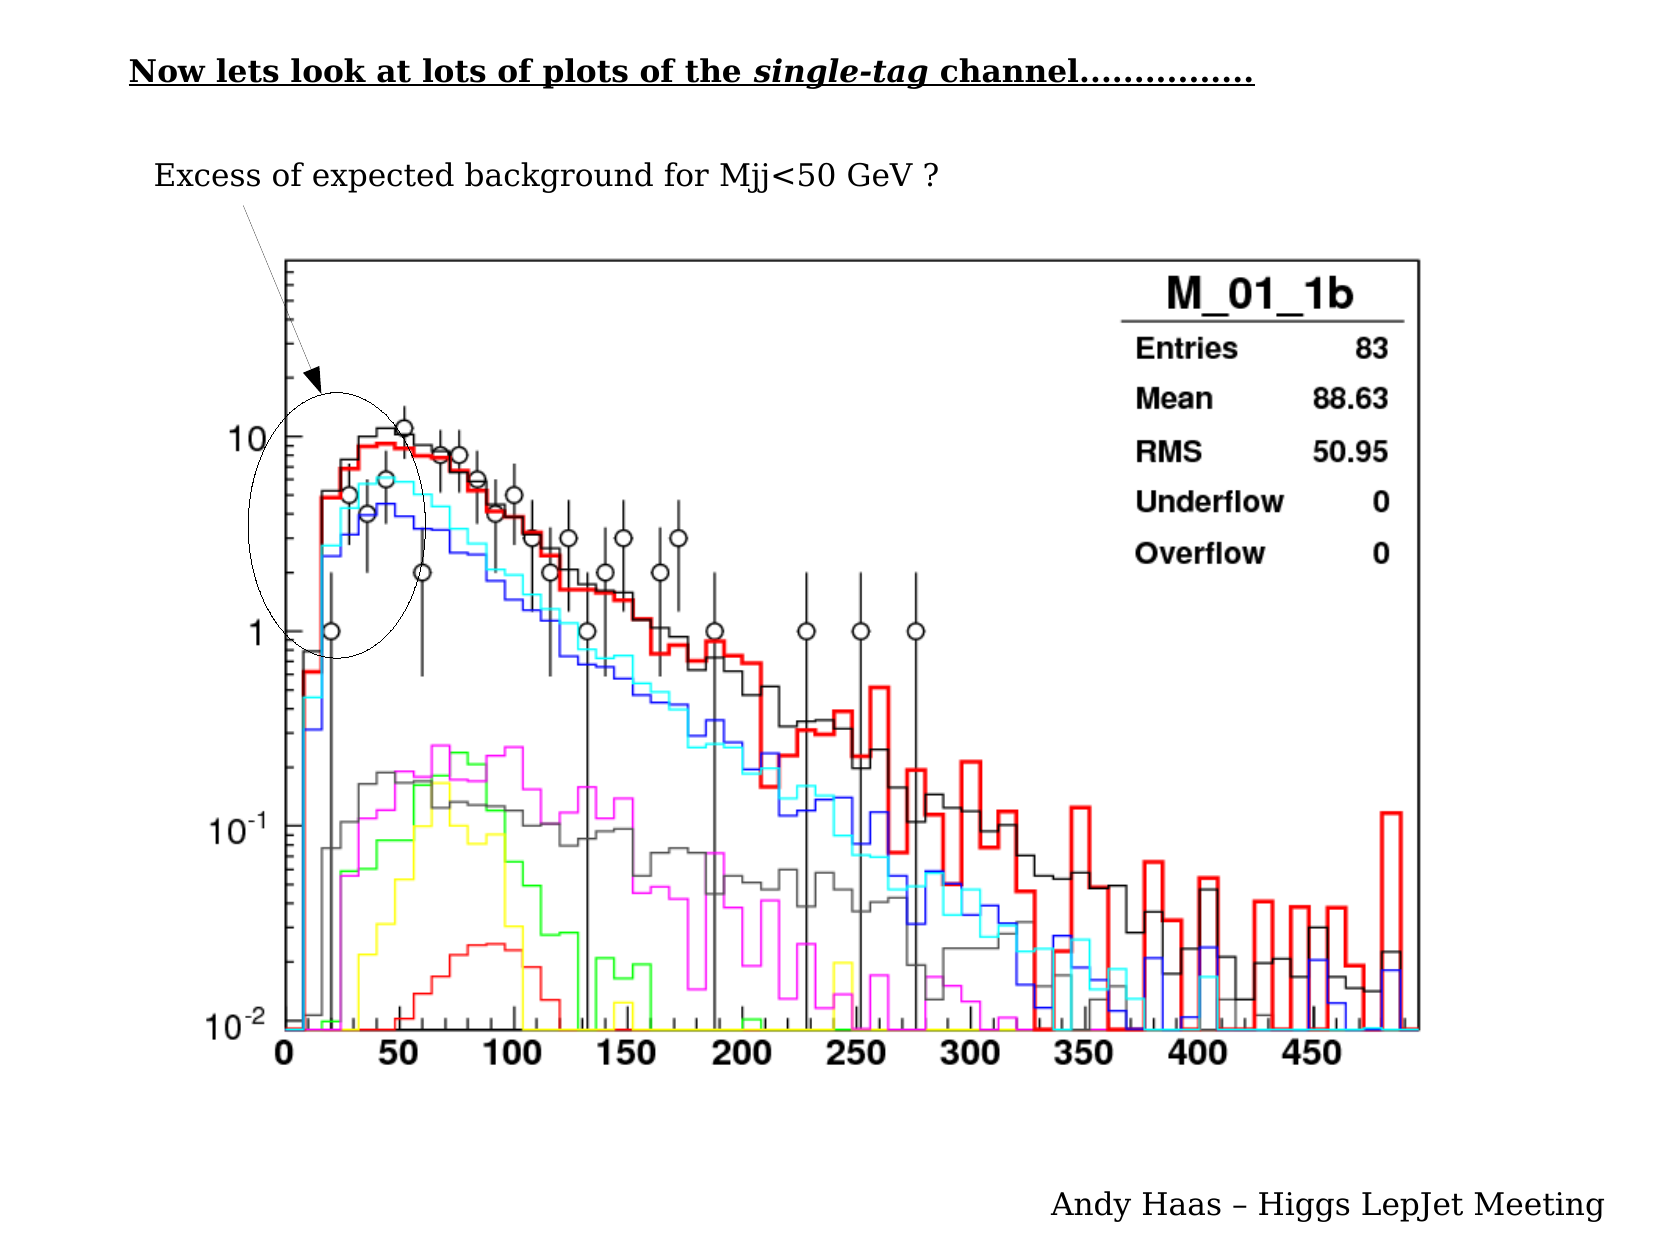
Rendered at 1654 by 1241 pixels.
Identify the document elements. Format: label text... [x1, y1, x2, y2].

text_box Now lets look at lots of plots of the single-tag channel................ [128, 52, 1256, 90]
picture [205, 226, 1430, 1090]
text_box Excess of expected background for Mjj<50 GeV ? [153, 157, 941, 194]
